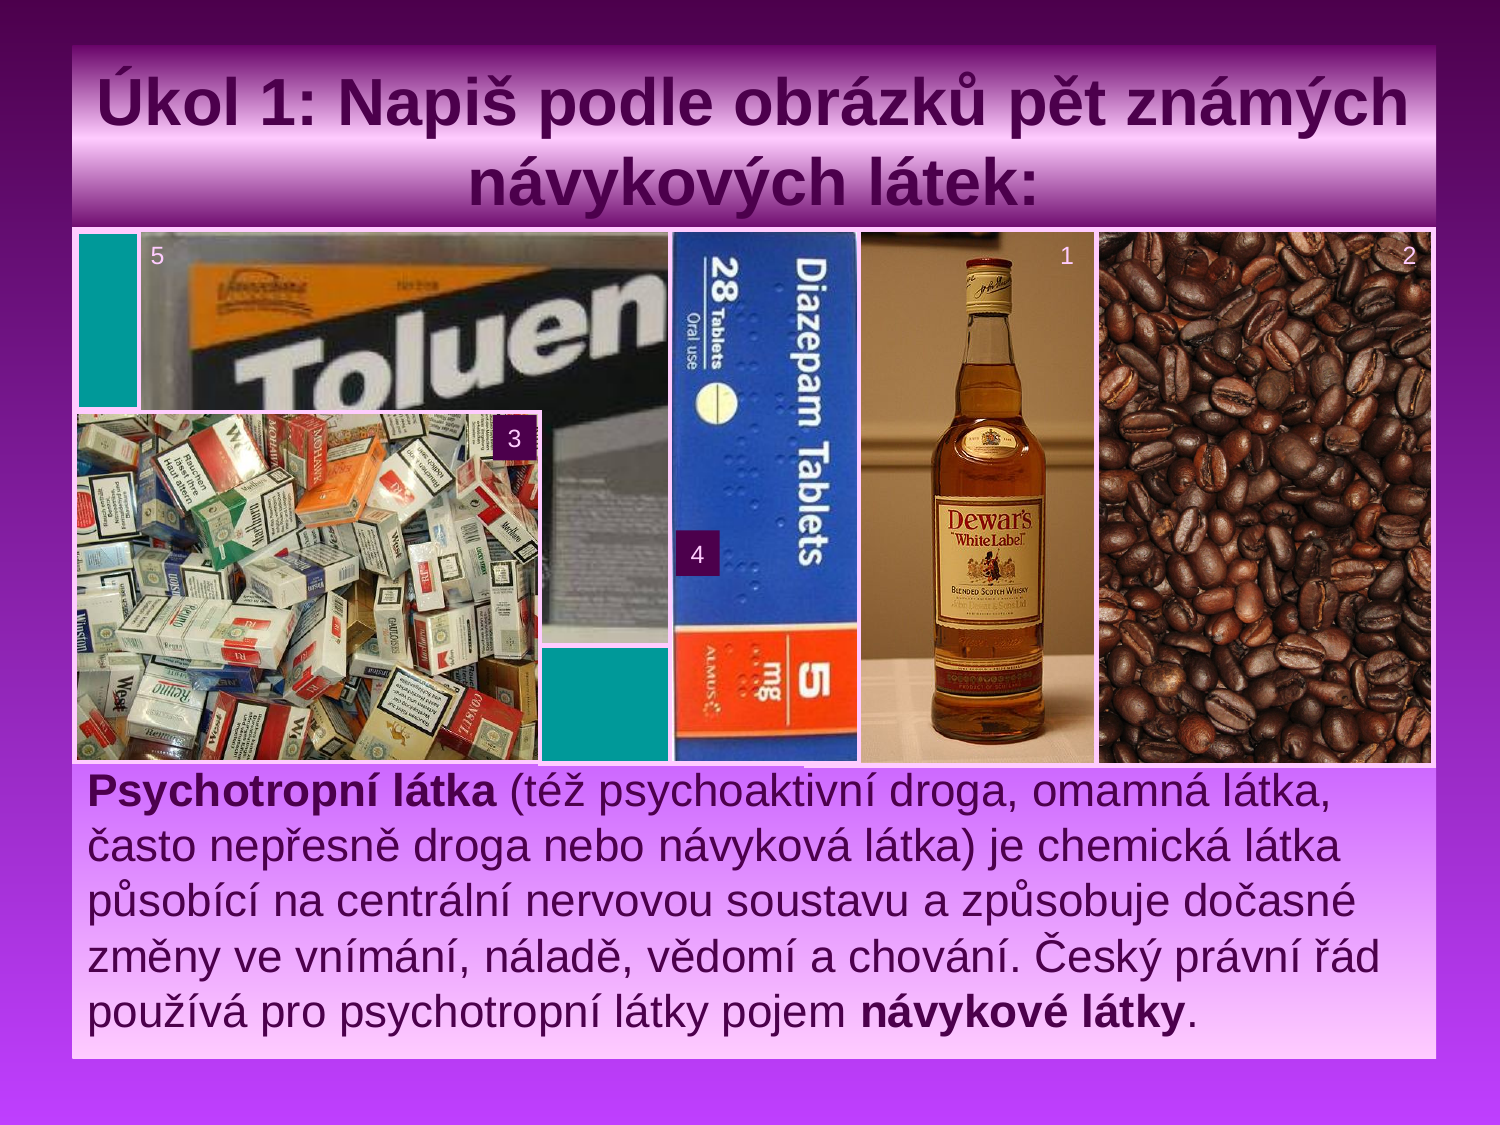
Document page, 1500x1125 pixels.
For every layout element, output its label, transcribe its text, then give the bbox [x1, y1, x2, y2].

picture [672, 231, 857, 762]
picture [76, 231, 668, 645]
picture [76, 414, 538, 760]
picture [1098, 231, 1432, 763]
list Psychotropní látka (též psychoaktivní droga, omamná látka, často nepřesně droga nebo návyková látka) je chemická látka působící na centrální nervovou soustavu a způsobuje dočasné změny ve vnímání, náladě, vědomí a chování. Český právní řád používá pro psychotropní látky pojem návykové látky. [72, 763, 1437, 1059]
picture [861, 231, 1094, 763]
text_box 2 [1387, 231, 1432, 278]
text_box 4 [675, 530, 720, 576]
text_box 1 [1045, 231, 1090, 278]
text_box [76, 231, 140, 409]
text_box [540, 645, 671, 764]
text_box 5 [135, 231, 180, 278]
title Úkol 1: Napiš podle obrázků pět známých návykových látek: [72, 45, 1437, 233]
text_box 3 [492, 414, 537, 461]
